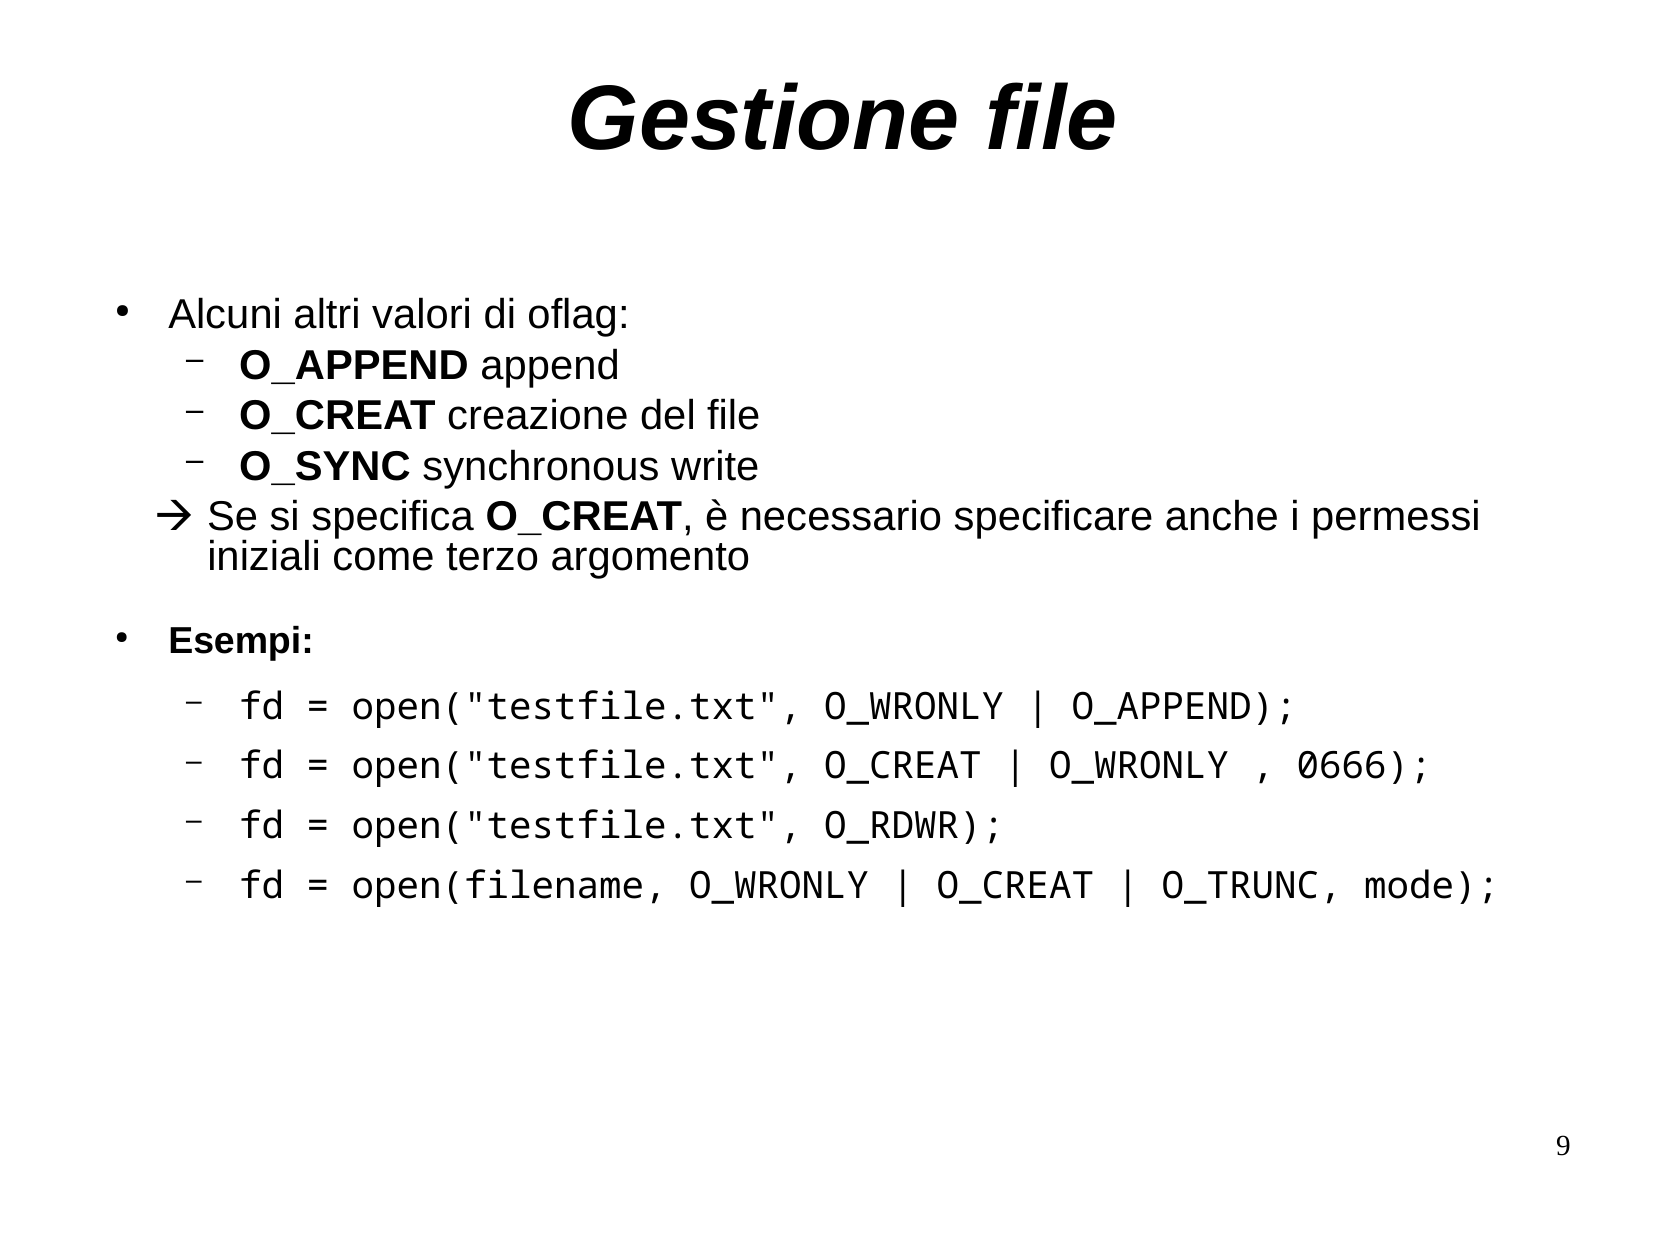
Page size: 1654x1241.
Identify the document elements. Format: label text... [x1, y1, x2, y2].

list Alcuni altri valori di oflag: O_APPEND append O_CREAT creazione del file O_SYNC synchronous write  Se si specifica O_CREAT, è necessario specificare anche i permessi iniziali come terzo argomento Esempi: fd = open("testfile.txt", O_WRONLY | O_APPEND); fd = open("testfile.txt", O_CREAT | O_WRONLY , 0666); fd = open("testfile.txt", O_RDWR); fd = open(filename, O_WRONLY | O_CREAT | O_TRUNC, mode); [82, 289, 1571, 1109]
title Gestione file [82, 50, 1571, 257]
